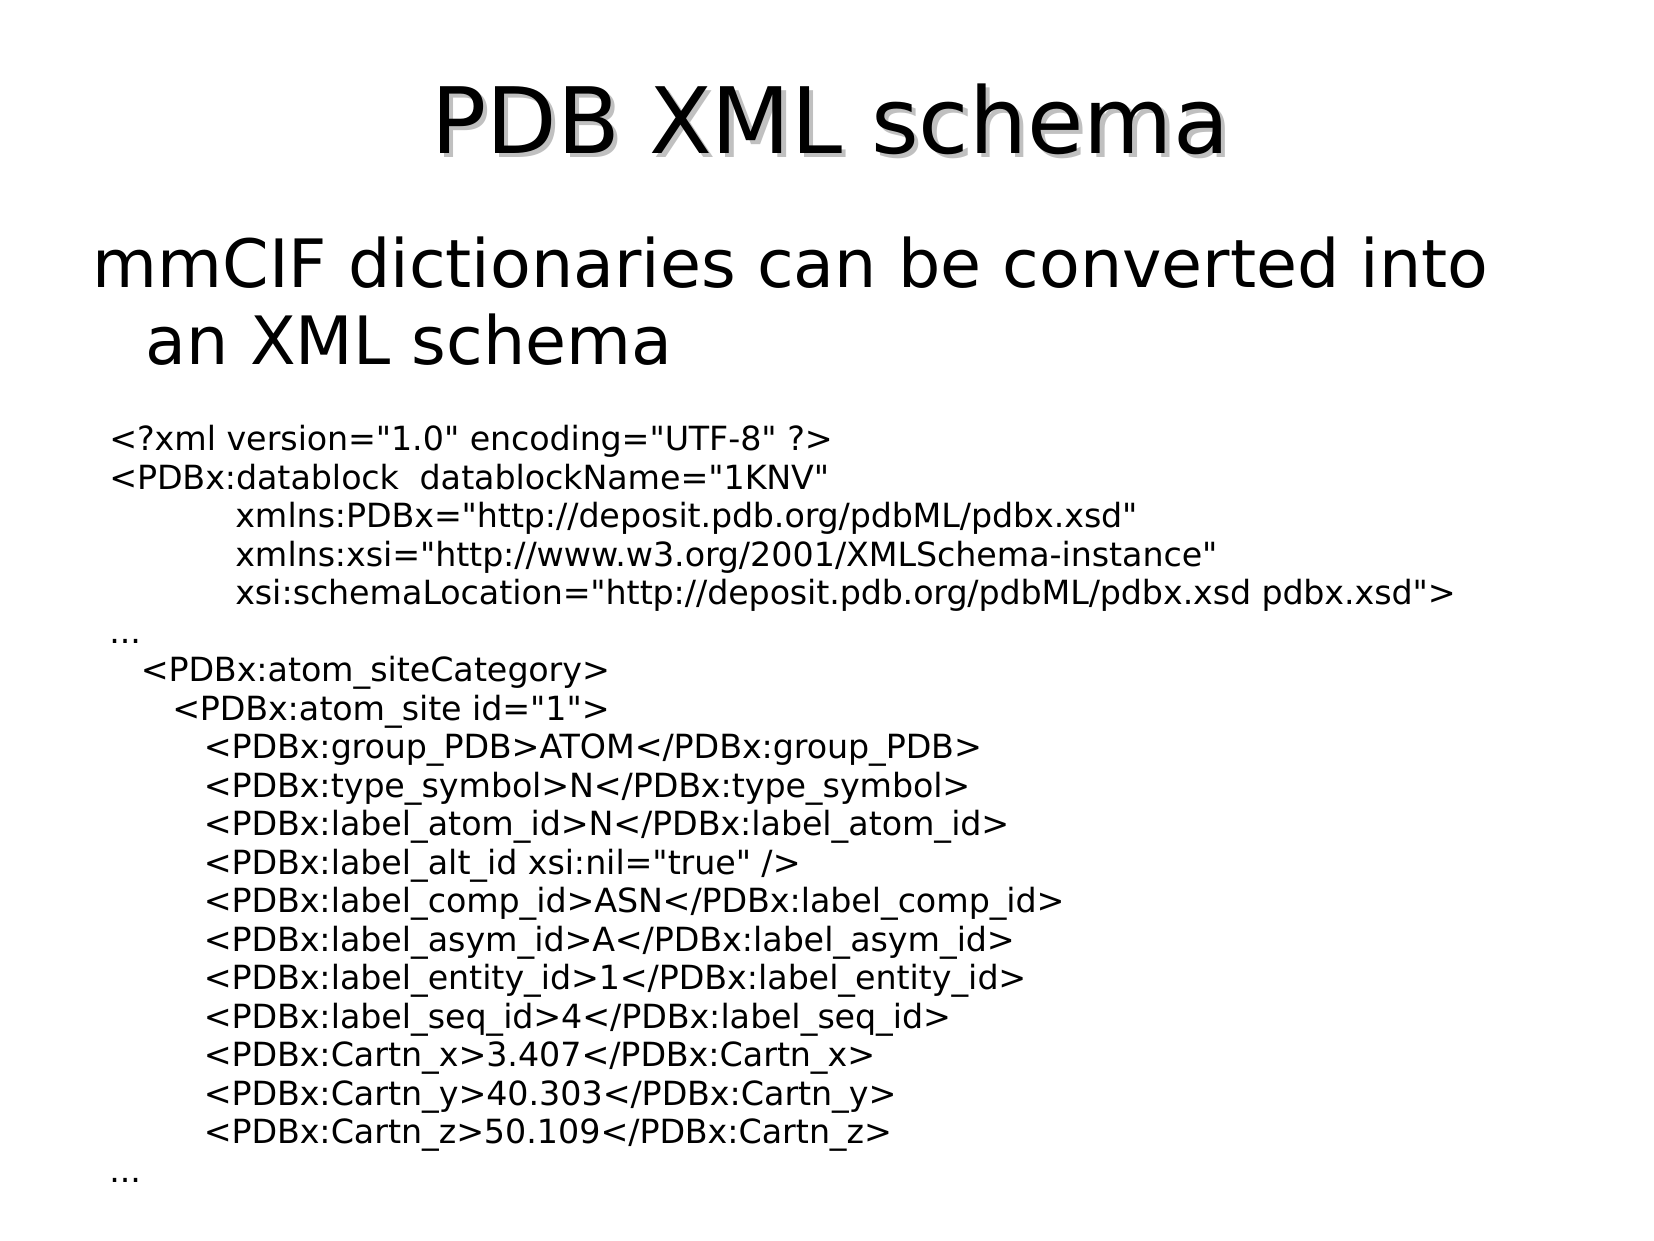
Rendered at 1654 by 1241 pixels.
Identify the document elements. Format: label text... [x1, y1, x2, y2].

title PDB XML schema [86, 17, 1576, 226]
list mmCIF dictionaries can be converted into an XML schema [75, 225, 1564, 413]
text_box <?xml version="1.0" encoding="UTF-8" ?> <PDBx:datablock datablockName="1KNV" xmlns:PDBx="http://deposit.pdb.org/pdbML/pdbx.xsd" xmlns:xsi="http://www.w3.org/2001/XMLSchema-instance" xsi:schemaLocation="http://deposit.pdb.org/pdbML/pdbx.xsd pdbx.xsd"> ... <PDBx:atom_siteCategory> <PDBx:atom_site id="1"> <PDBx:group_PDB>ATOM</PDBx:group_PDB> <PDBx:type_symbol>N</PDBx:type_symbol> <PDBx:label_atom_id>N</PDBx:label_atom_id> <PDBx:label_alt_id xsi:nil="true" /> <PDBx:label_comp_id>ASN</PDBx:label_comp_id> <PDBx:label_asym_id>A</PDBx:label_asym_id> <PDBx:label_entity_id>1</PDBx:label_entity_id> <PDBx:label_seq_id>4</PDBx:label_seq_id> <PDBx:Cartn_x>3.407</PDBx:Cartn_x> <PDBx:Cartn_y>40.303</PDBx:Cartn_y> <PDBx:Cartn_z>50.109</PDBx:Cartn_z> ... [94, 412, 1576, 1198]
